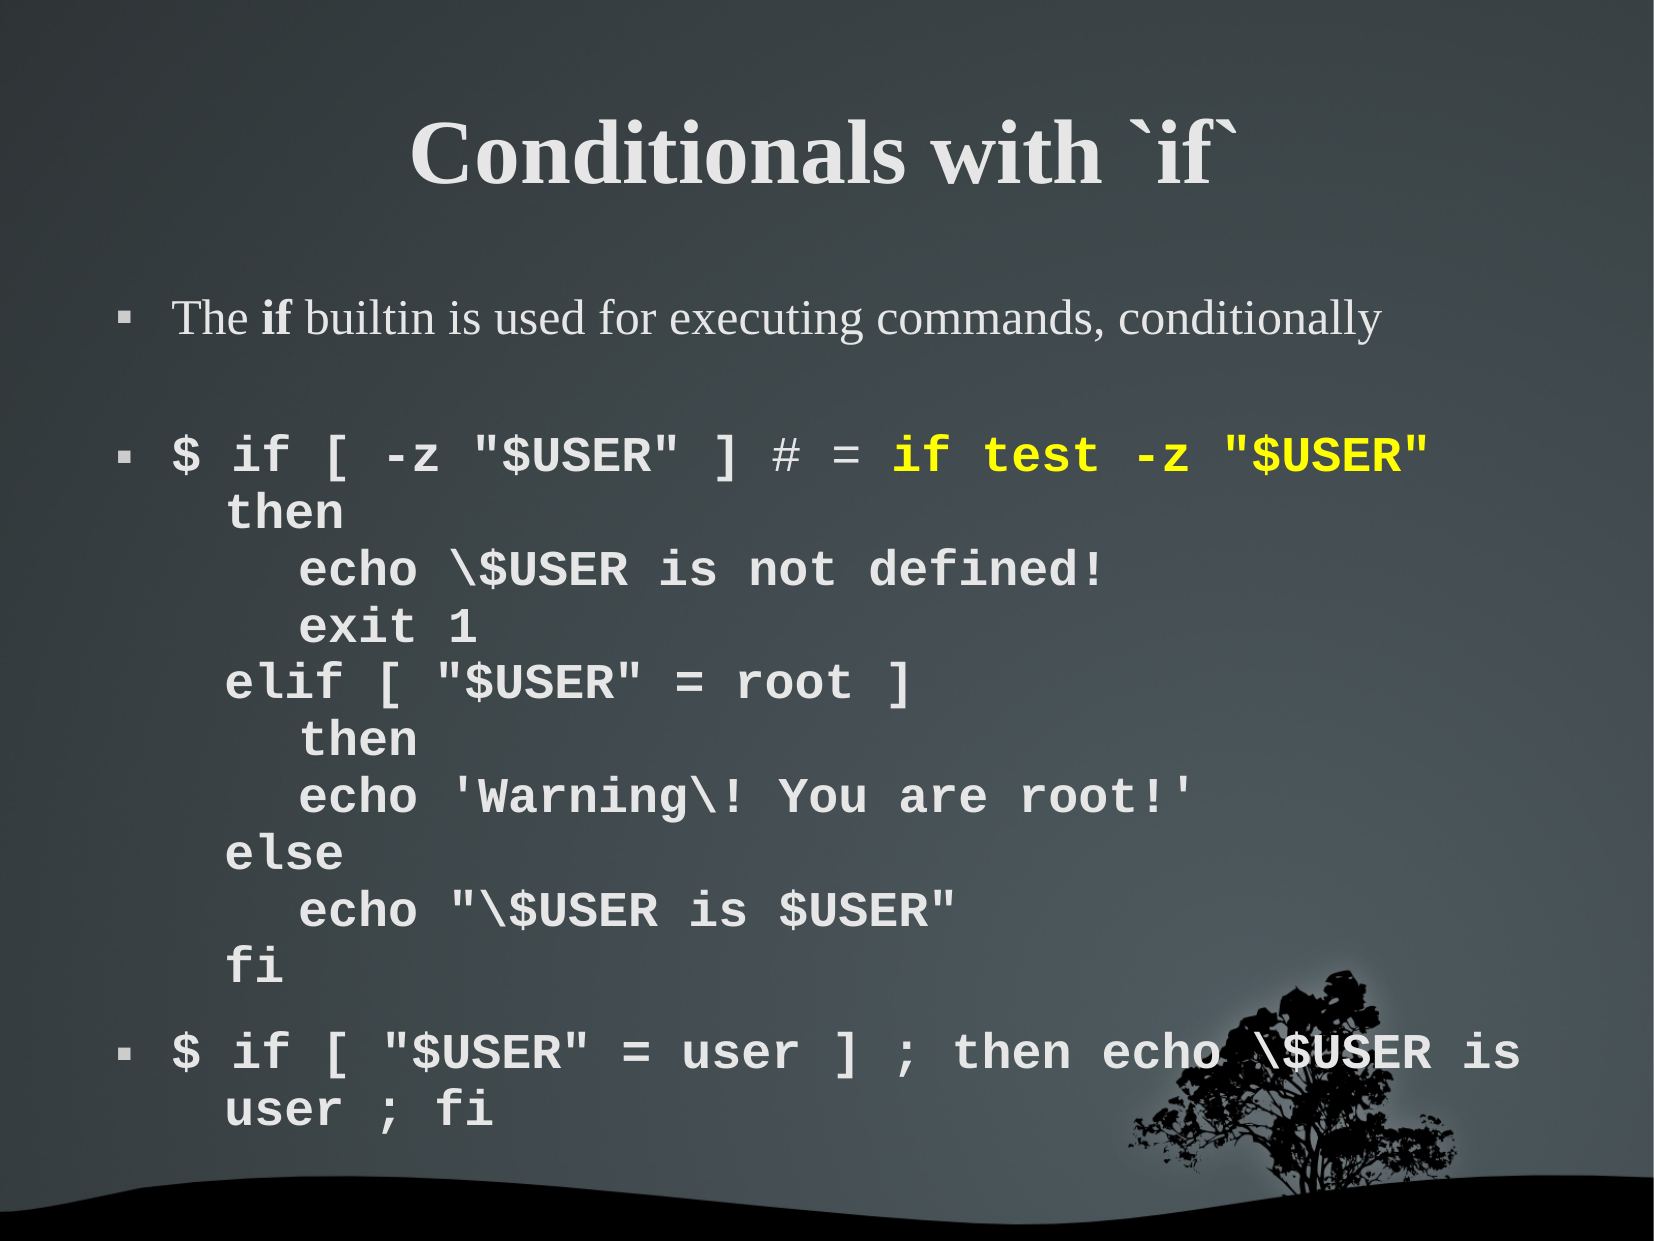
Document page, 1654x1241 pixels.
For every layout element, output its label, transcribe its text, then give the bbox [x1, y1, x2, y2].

title Conditionals with `if` [82, 49, 1571, 257]
picture [0, 0, 1654, 1241]
list The if builtin is used for executing commands, conditionally $ if [ -z "$USER" ] # = if test -z "$USER" then echo \$USER is not defined! exit 1 elif [ "$USER" = root ] then echo 'Warning\! You are root!' else echo "\$USER is $USER" fi $ if [ "$USER" = user ] ; then echo \$USER is user ; fi [82, 290, 1571, 1224]
